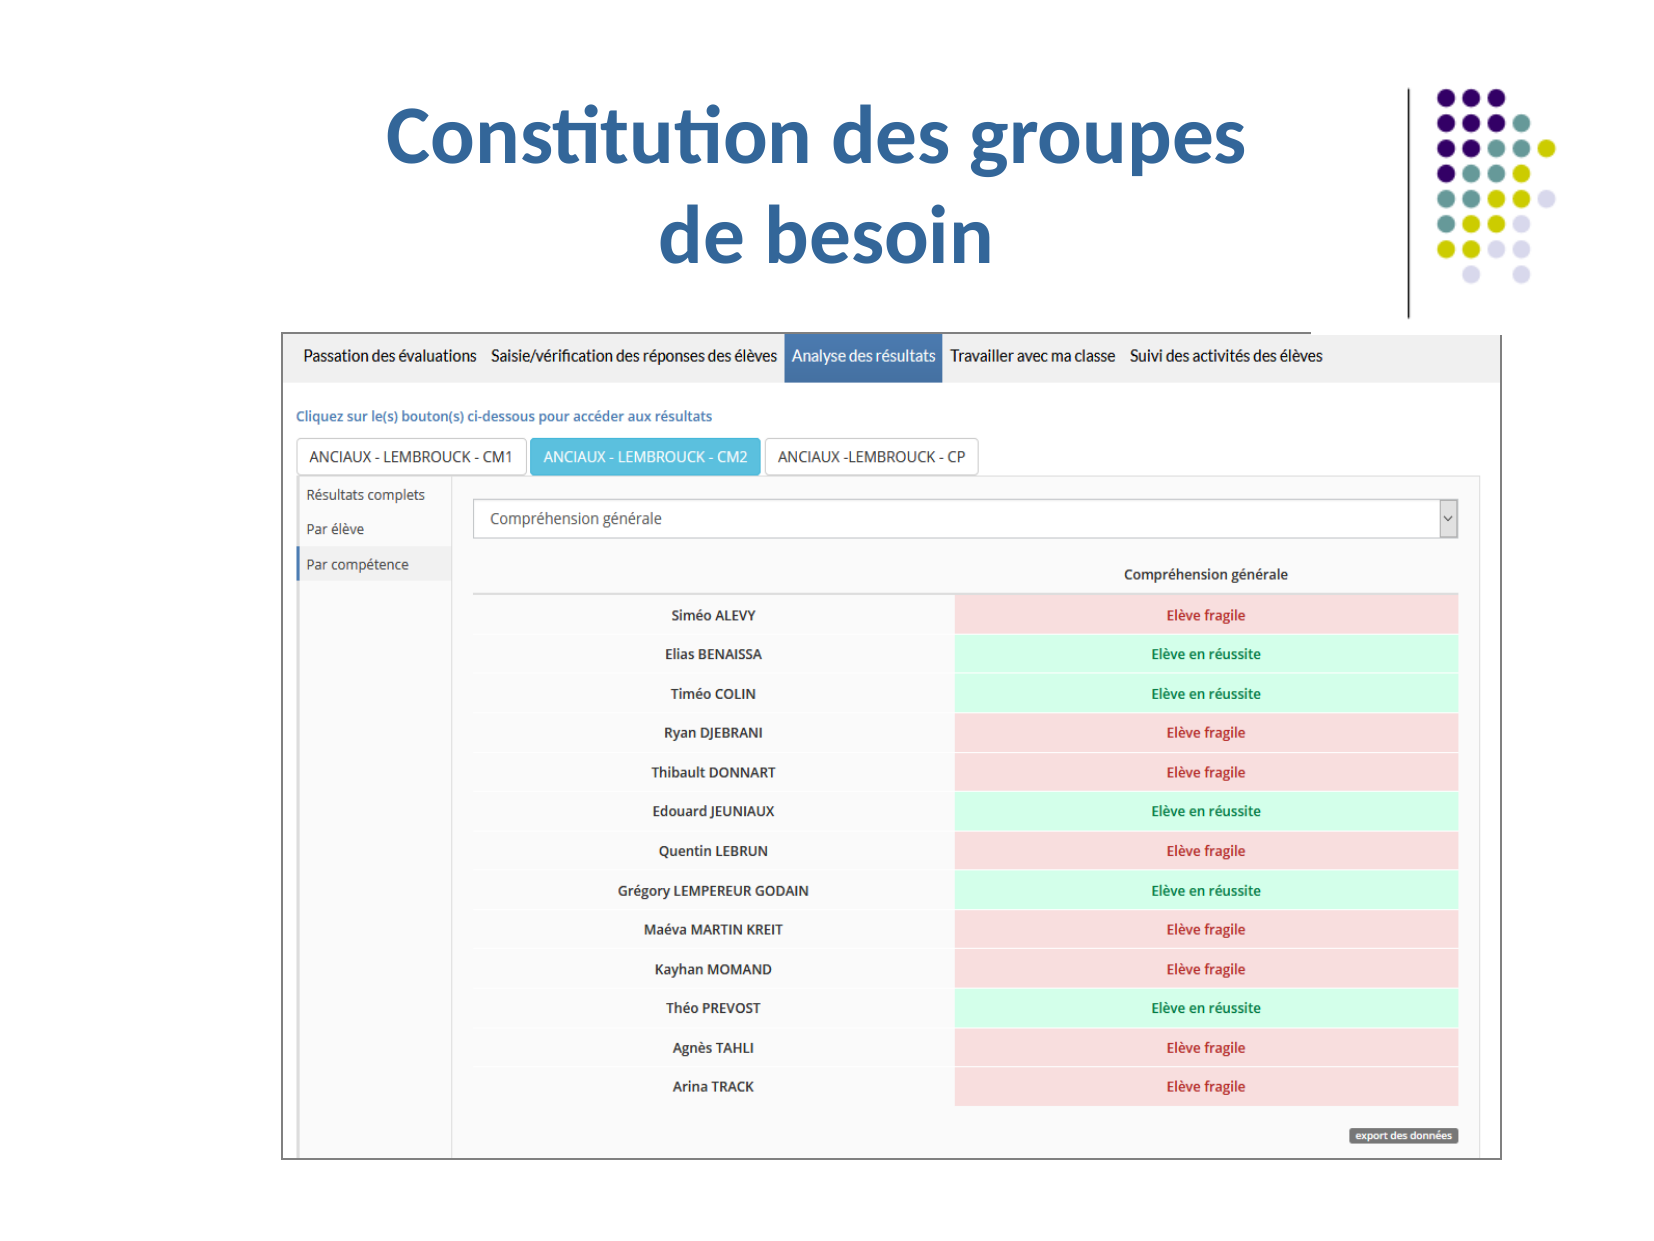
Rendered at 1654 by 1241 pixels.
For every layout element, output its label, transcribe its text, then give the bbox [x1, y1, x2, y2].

title Constitution des groupes de besoin [82, 76, 1311, 284]
picture [283, 59, 1588, 1158]
